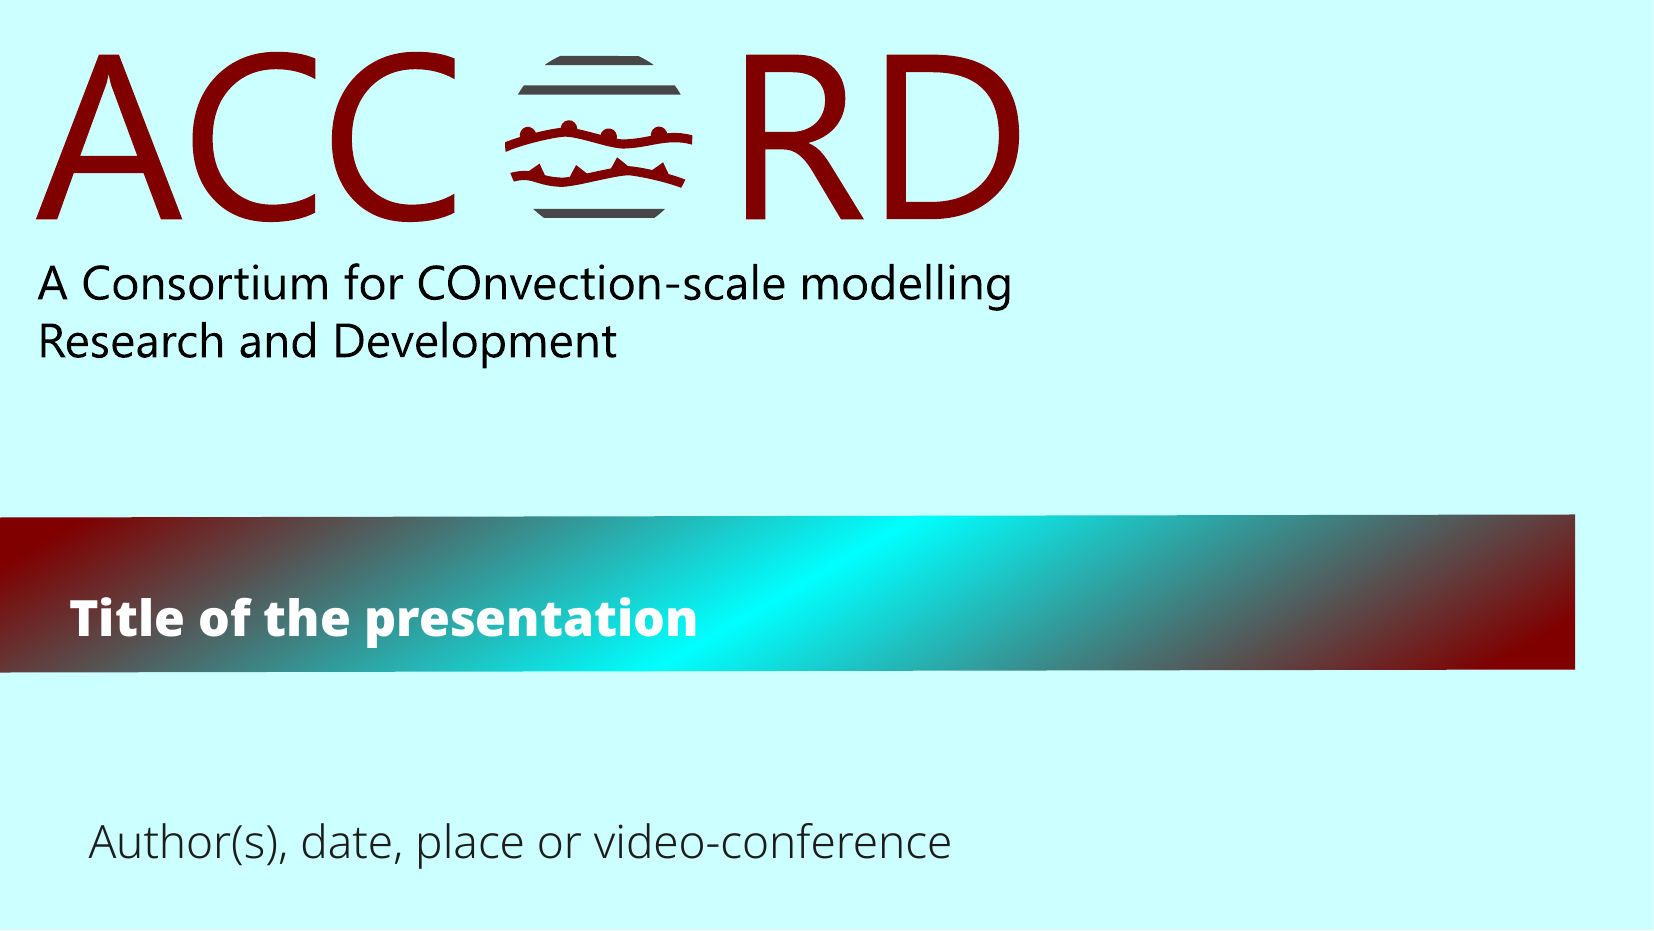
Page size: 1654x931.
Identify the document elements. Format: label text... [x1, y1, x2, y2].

subtitle Author(s), date, place or video-conference [88, 810, 1595, 886]
title Title of the presentation [69, 540, 1606, 651]
